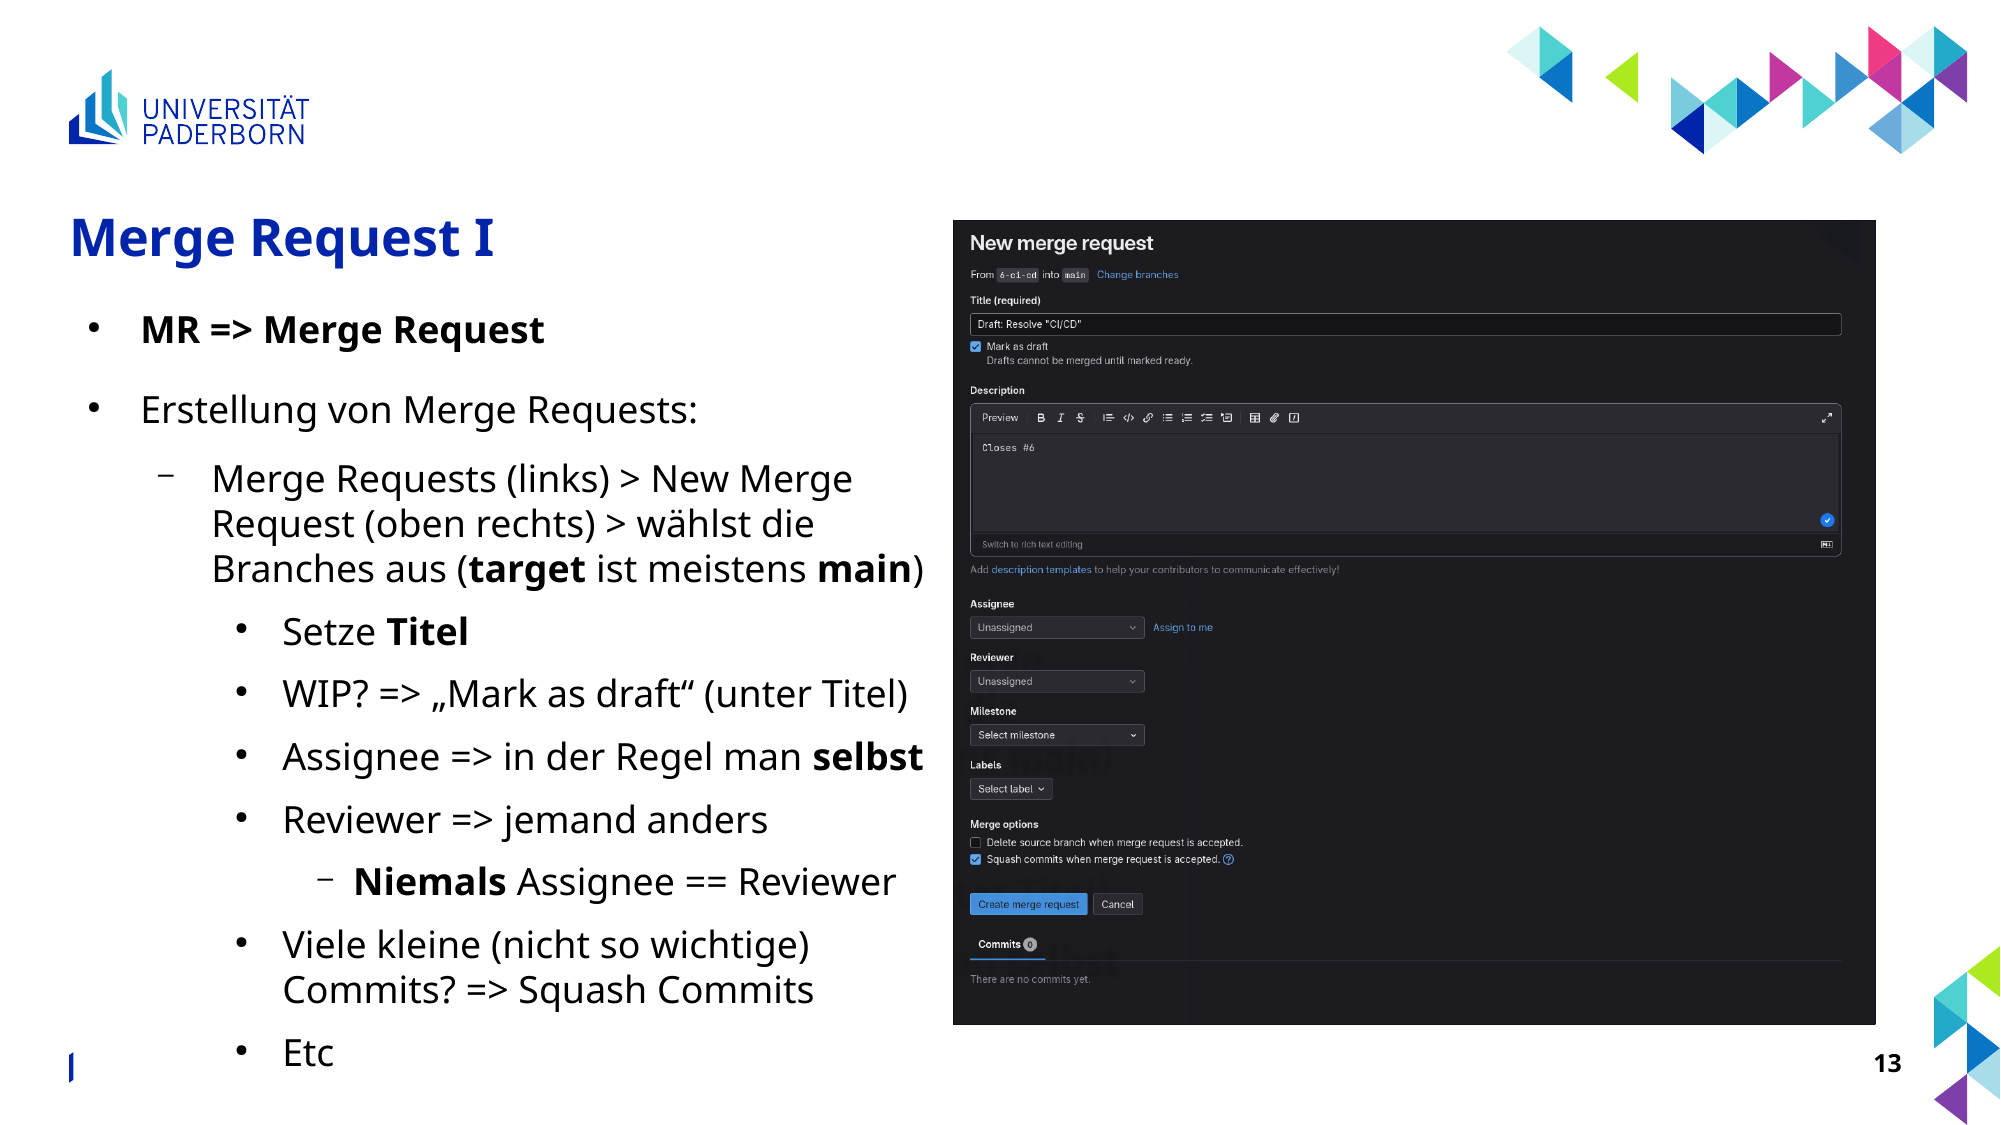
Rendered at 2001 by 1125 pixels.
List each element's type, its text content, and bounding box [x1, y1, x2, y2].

list MR => Merge Request Erstellung von Merge Requests: Merge Requests (links) > New Merge Request (oben rechts) > wählst die Branches aus (target ist meistens main) Setze Titel WIP? => „Mark as draft“ (unter Titel) Assignee => in der Regel man selbst Reviewer => jemand anders Niemals Assignee == Reviewer Viele kleine (nicht so wichtige) Commits? => Squash Commits Etc [69, 347, 953, 926]
title Merge Request I [69, 204, 1931, 347]
picture [953, 220, 1876, 1026]
